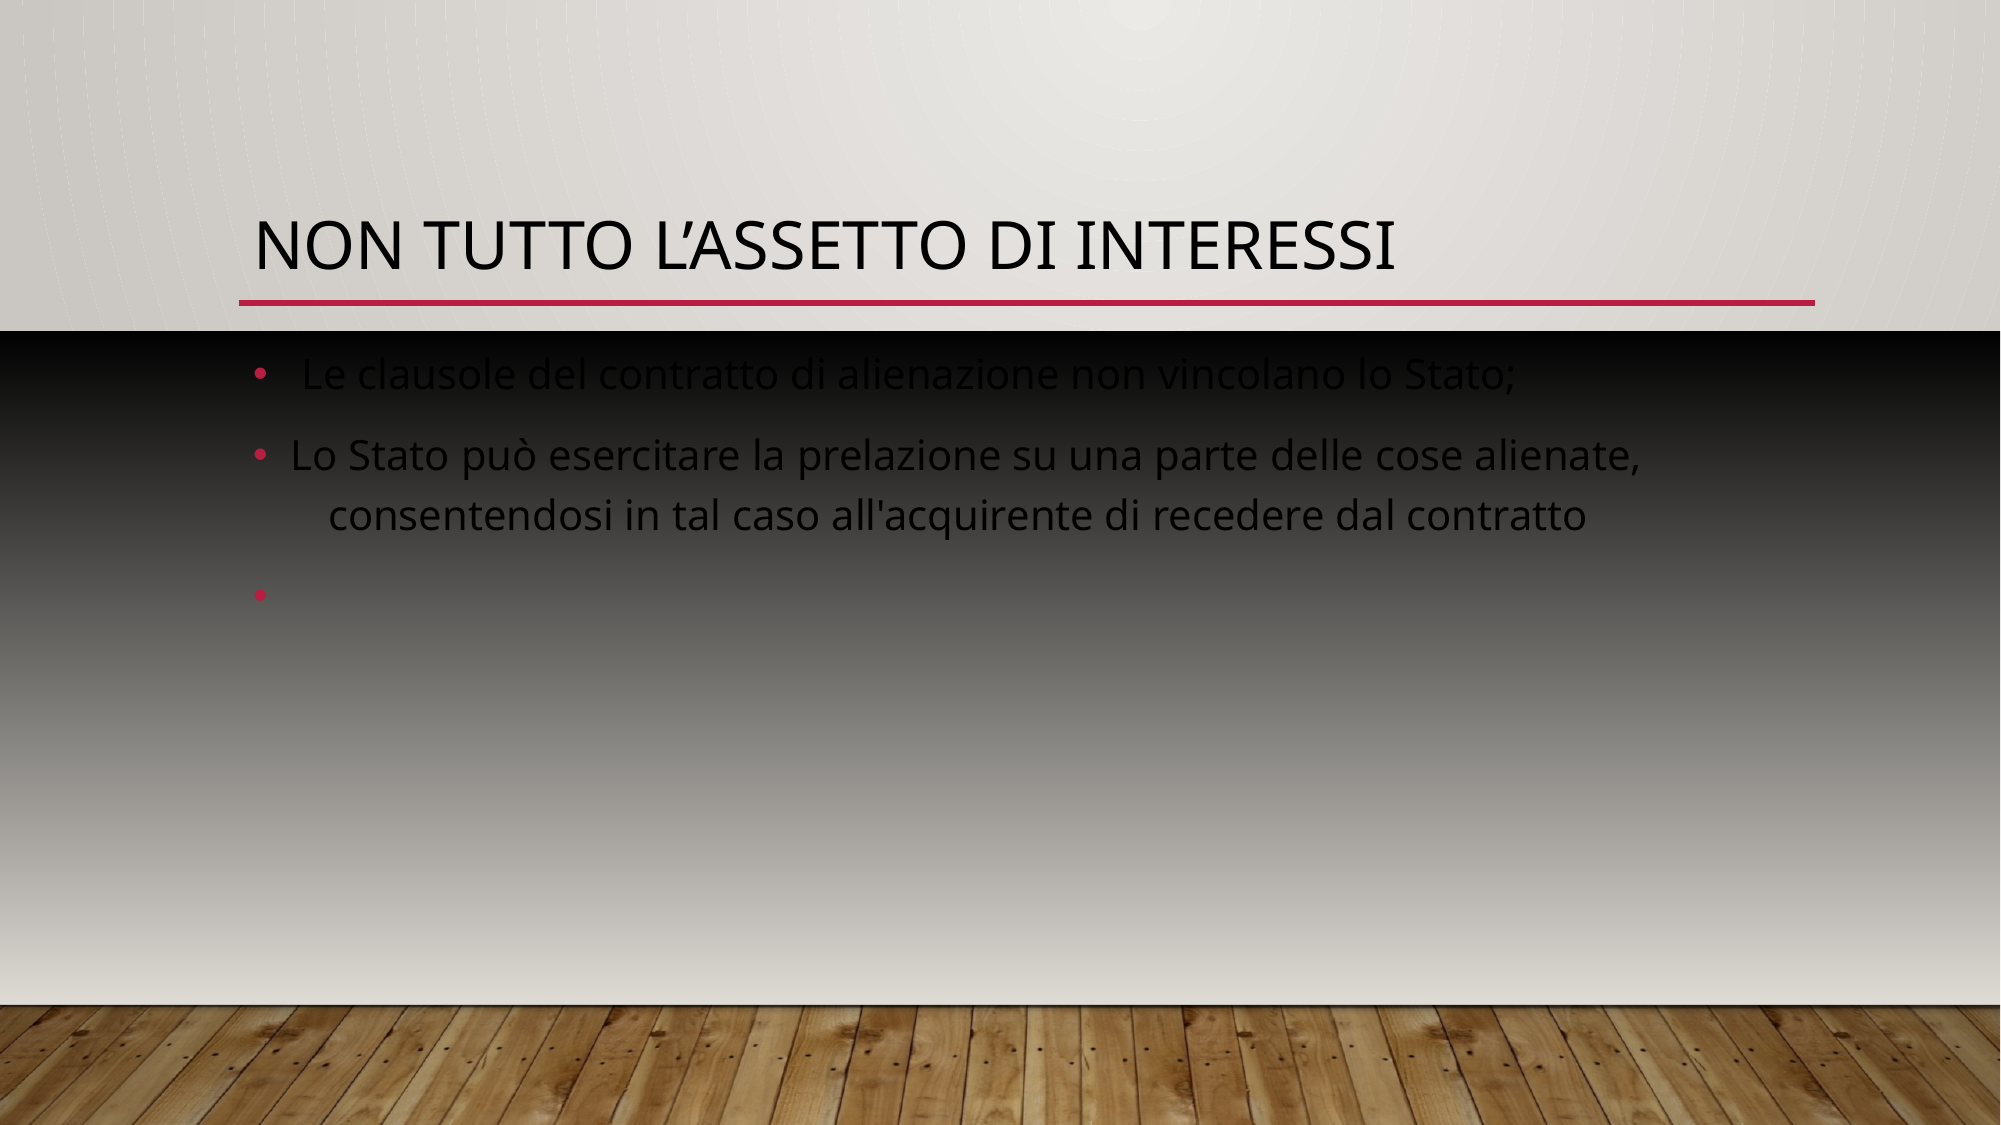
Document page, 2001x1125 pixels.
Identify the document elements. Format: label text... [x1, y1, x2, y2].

list Le clausole del contratto di alienazione non vincolano lo Stato; Lo Stato può esercitare la prelazione su una parte delle cose alienate, consentendosi in tal caso all'acquirente di recedere dal contratto [238, 330, 1814, 897]
title Non tutto l’assetto di interessi [238, 131, 1814, 305]
